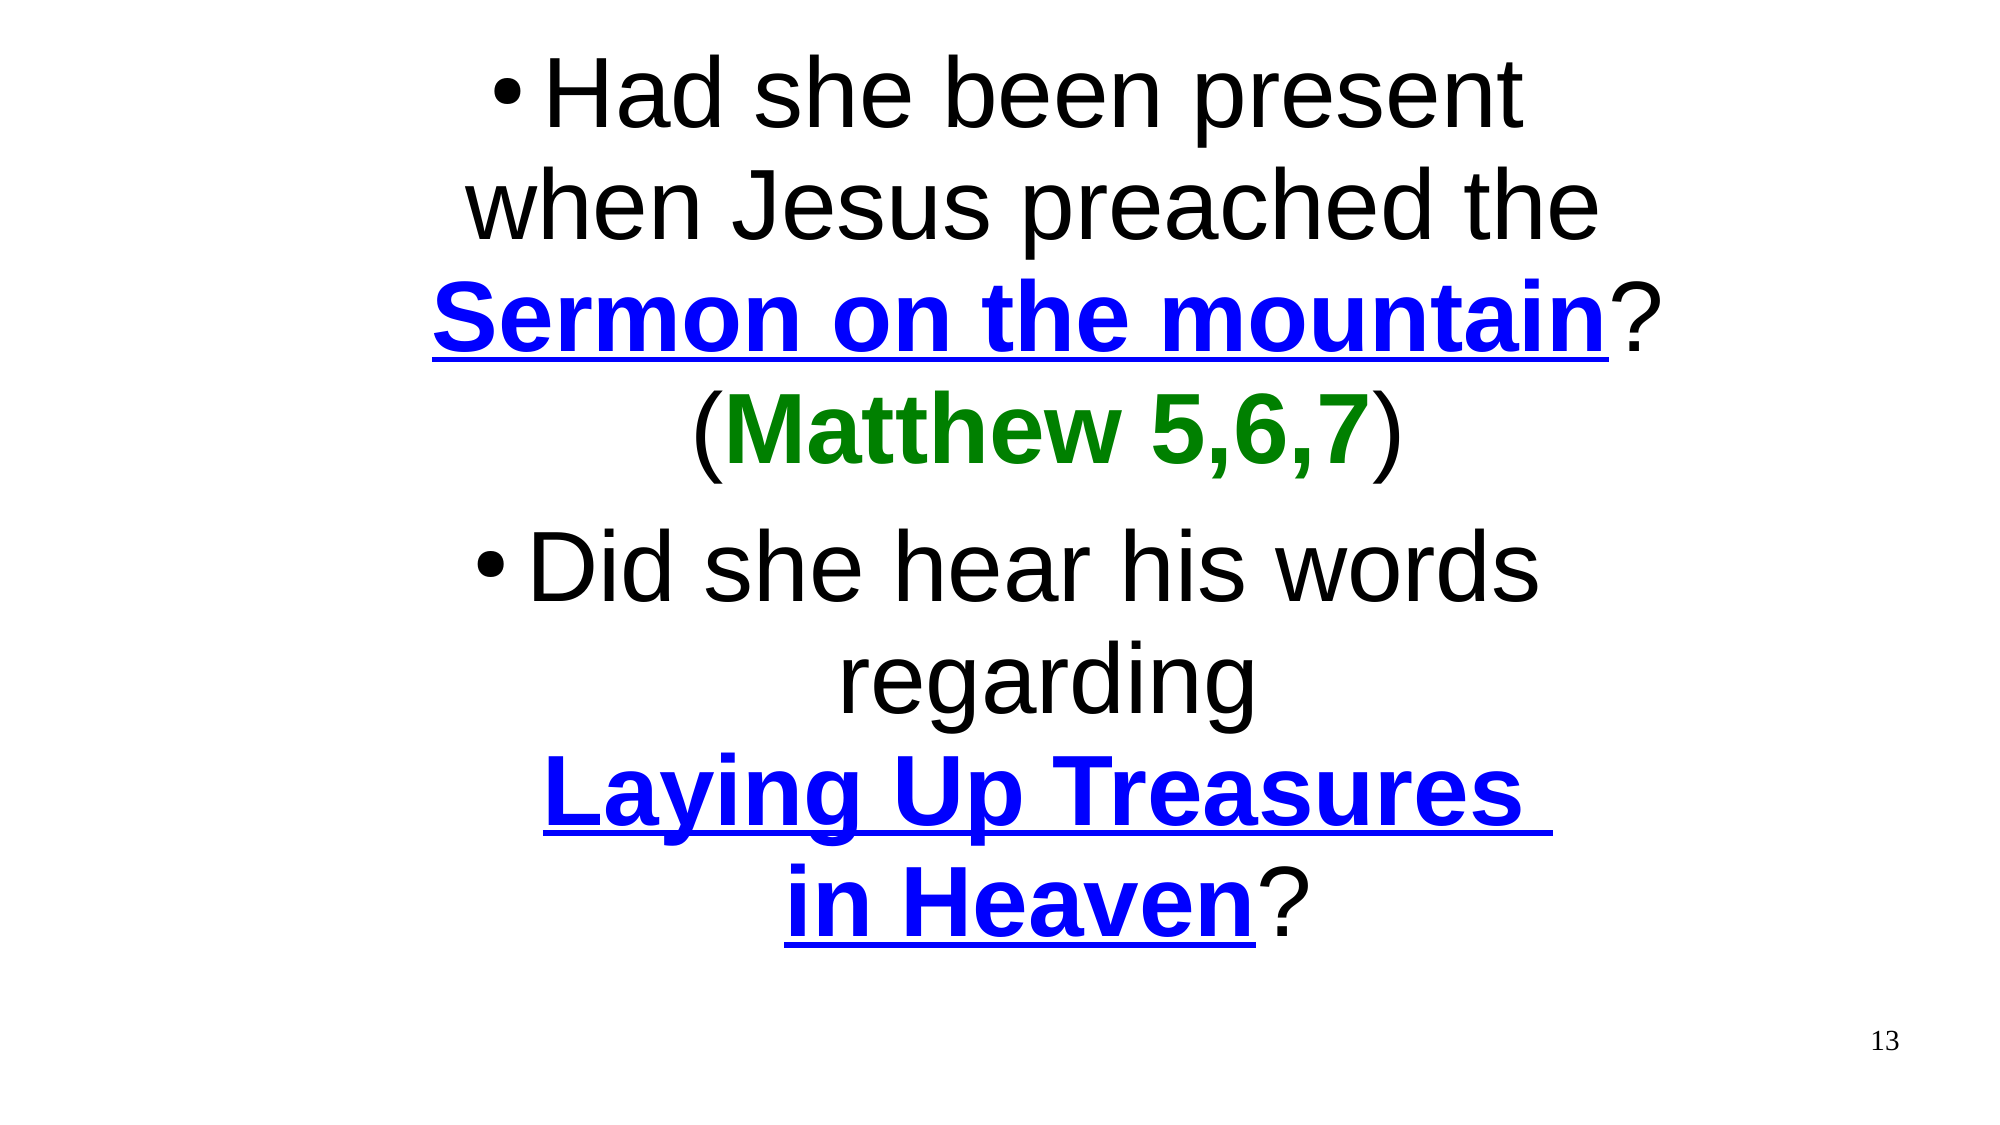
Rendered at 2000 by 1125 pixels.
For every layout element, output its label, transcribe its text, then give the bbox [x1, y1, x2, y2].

list Had she been present when Jesus preached the Sermon on the mountain? (Matthew 5,6,7) Did she hear his words regarding Laying Up Treasures in Heaven? [37, 37, 1988, 1088]
